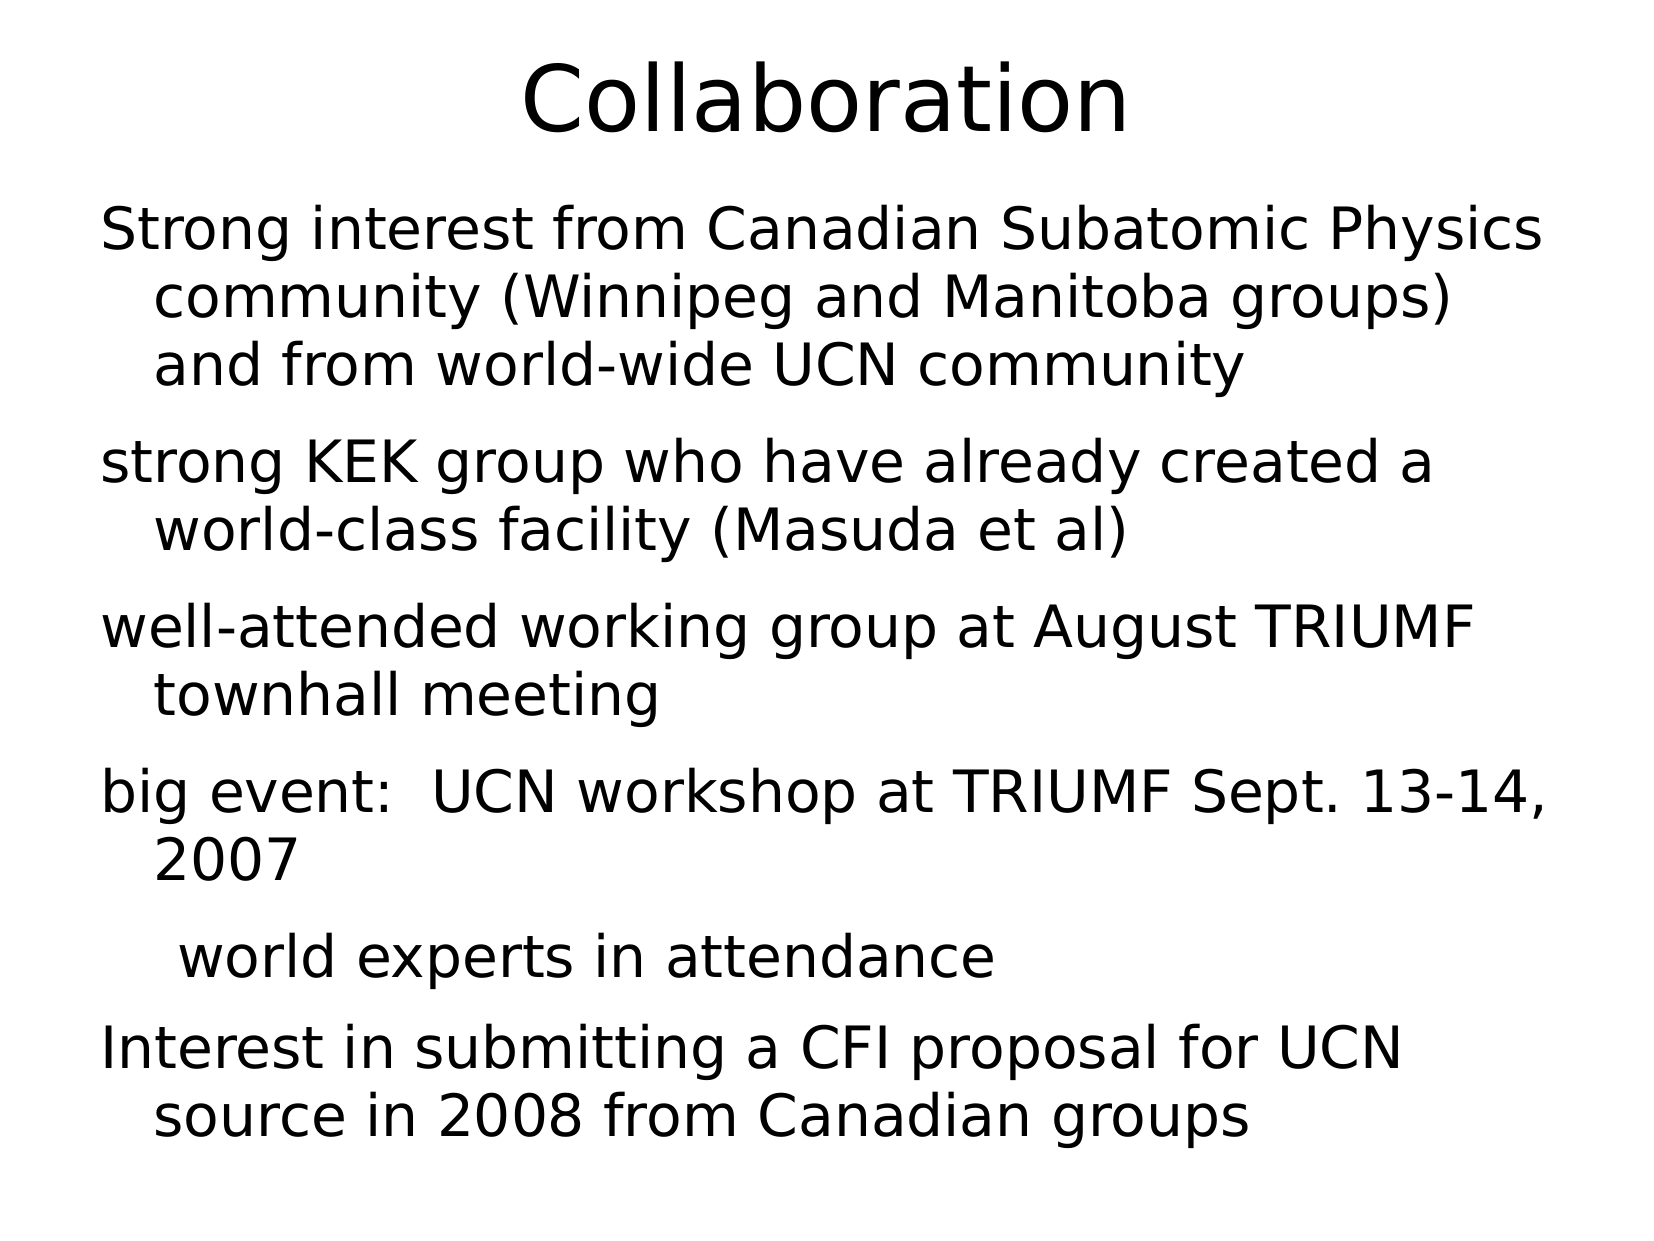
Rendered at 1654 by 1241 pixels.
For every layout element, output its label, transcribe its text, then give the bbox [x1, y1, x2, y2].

title Collaboration [82, 3, 1571, 195]
list Strong interest from Canadian Subatomic Physics community (Winnipeg and Manitoba groups) and from world-wide UCN community strong KEK group who have already created a world-class facility (Masuda et al) well-attended working group at August TRIUMF townhall meeting big event: UCN workshop at TRIUMF Sept. 13-14, 2007 world experts in attendance Interest in submitting a CFI proposal for UCN source in 2008 from Canadian groups [82, 195, 1571, 1151]
